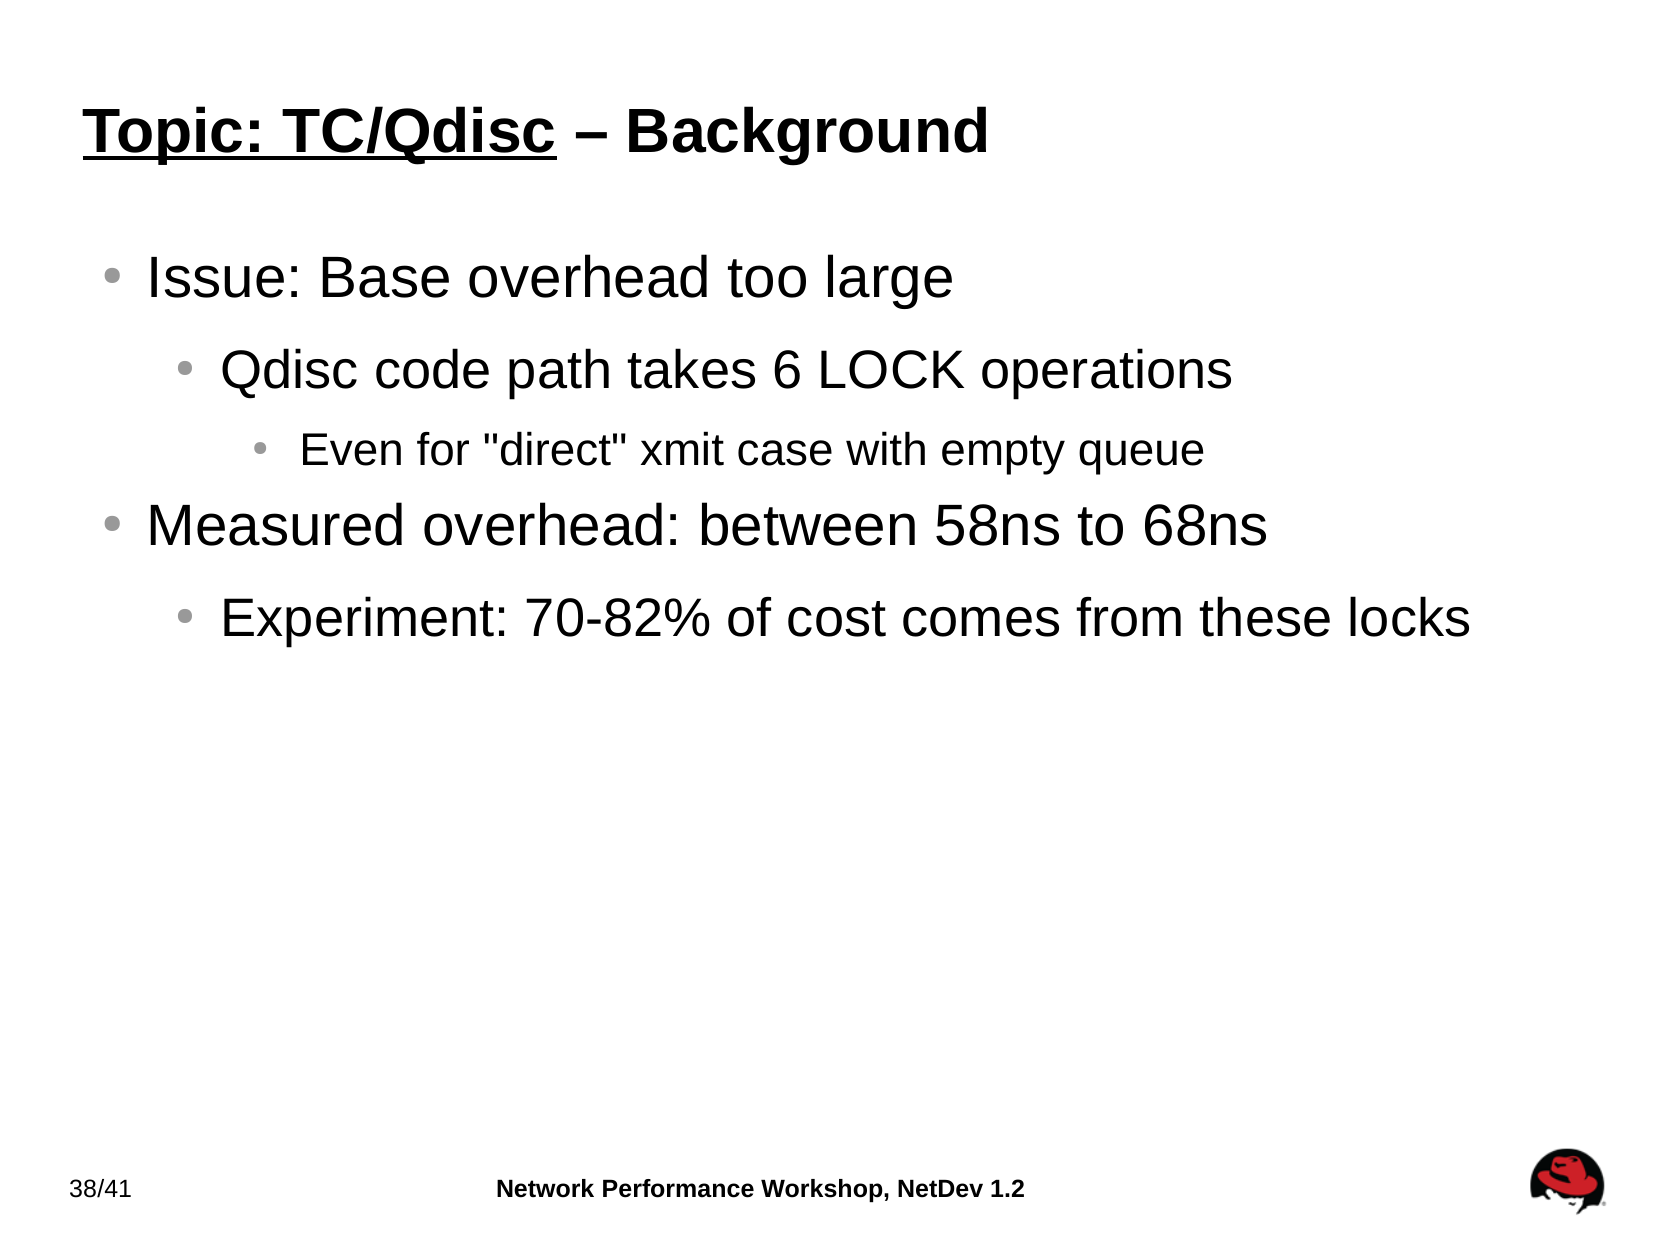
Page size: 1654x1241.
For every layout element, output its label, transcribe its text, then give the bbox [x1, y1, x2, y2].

title Topic: TC/Qdisc – Background [82, 37, 1571, 226]
list Issue: Base overhead too large Qdisc code path takes 6 LOCK operations Even for "direct" xmit case with empty queue Measured overhead: between 58ns to 68ns Experiment: 70-82% of cost comes from these locks [86, 244, 1575, 1039]
picture [1529, 1146, 1612, 1224]
